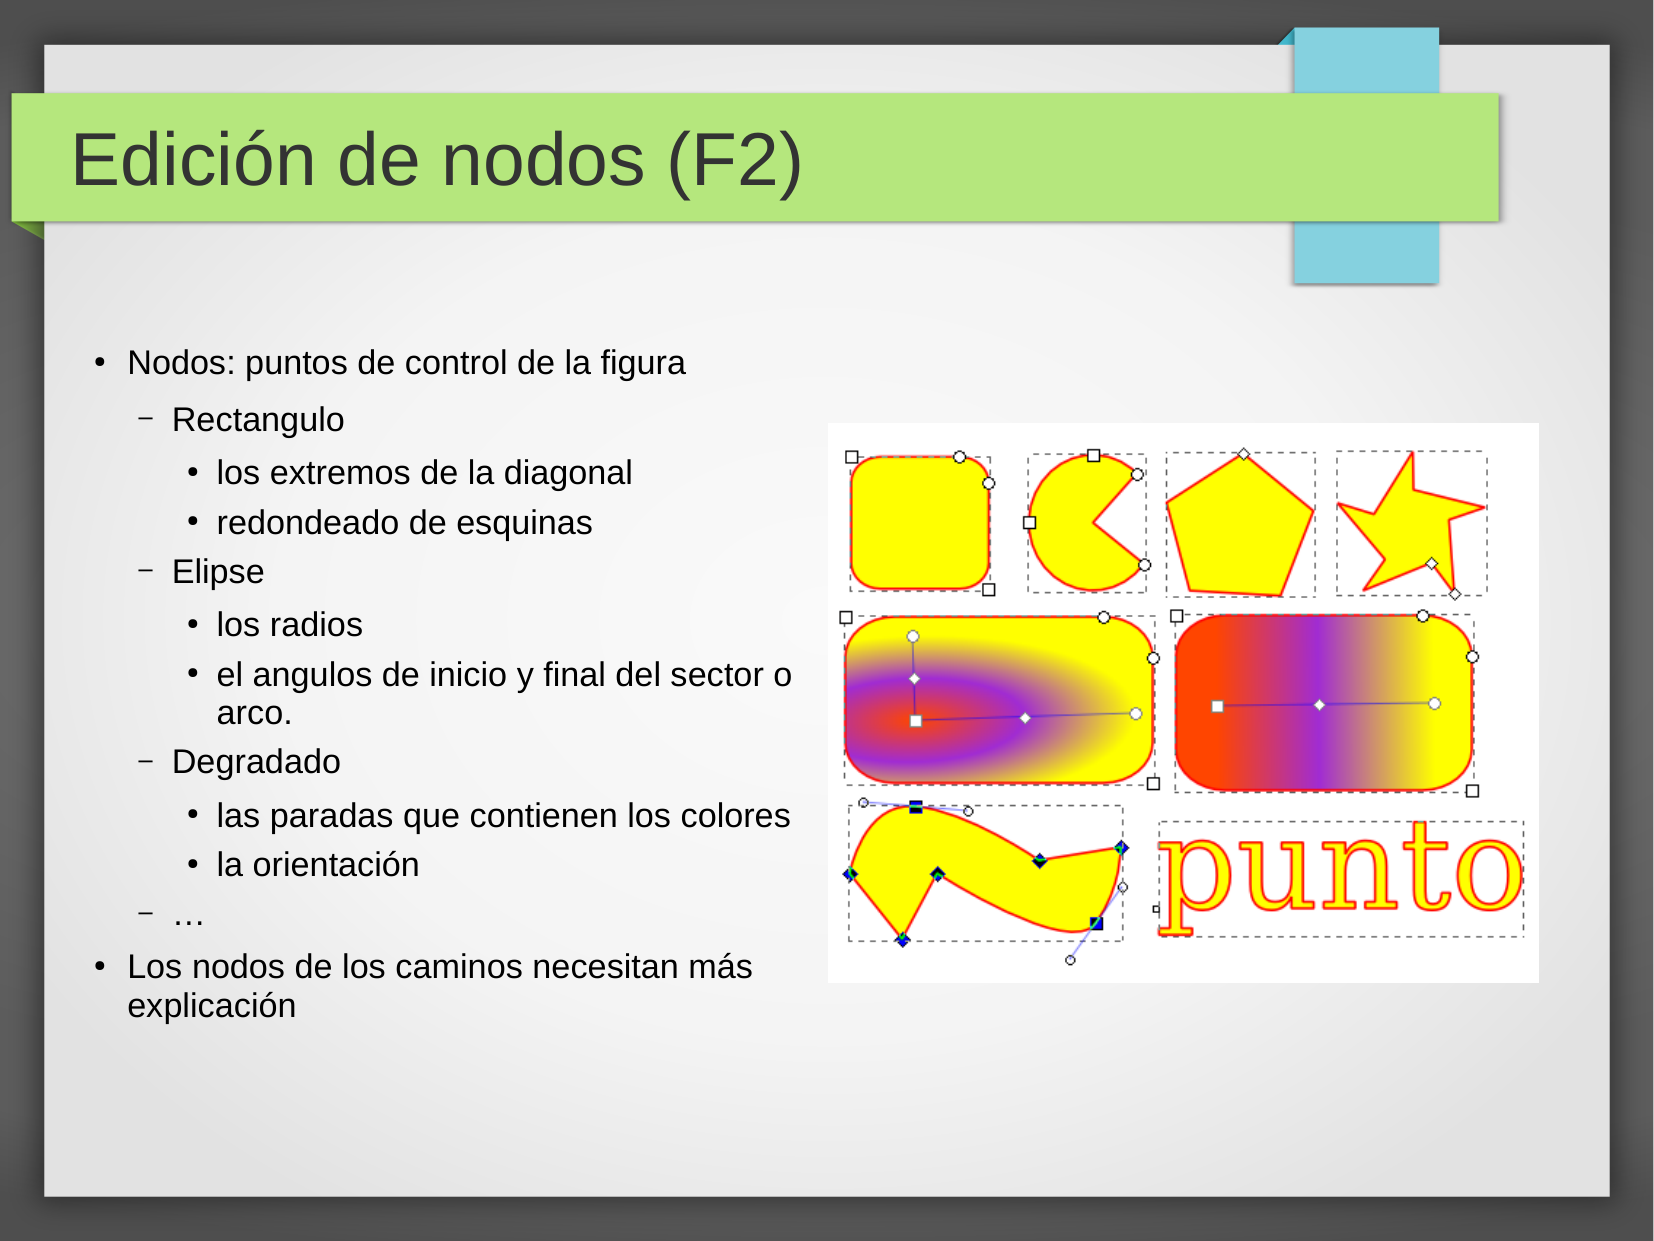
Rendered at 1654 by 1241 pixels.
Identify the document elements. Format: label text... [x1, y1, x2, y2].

list Nodos: puntos de control de la figura Rectangulo los extremos de la diagonal redondeado de esquinas Elipse los radios el angulos de inicio y final del sector o arco. Degradado las paradas que contienen los colores la orientación … Los nodos de los caminos necesitan más explicación [82, 343, 793, 1063]
picture [0, 0, 1654, 1241]
title Edición de nodos (F2) [70, 106, 1229, 213]
